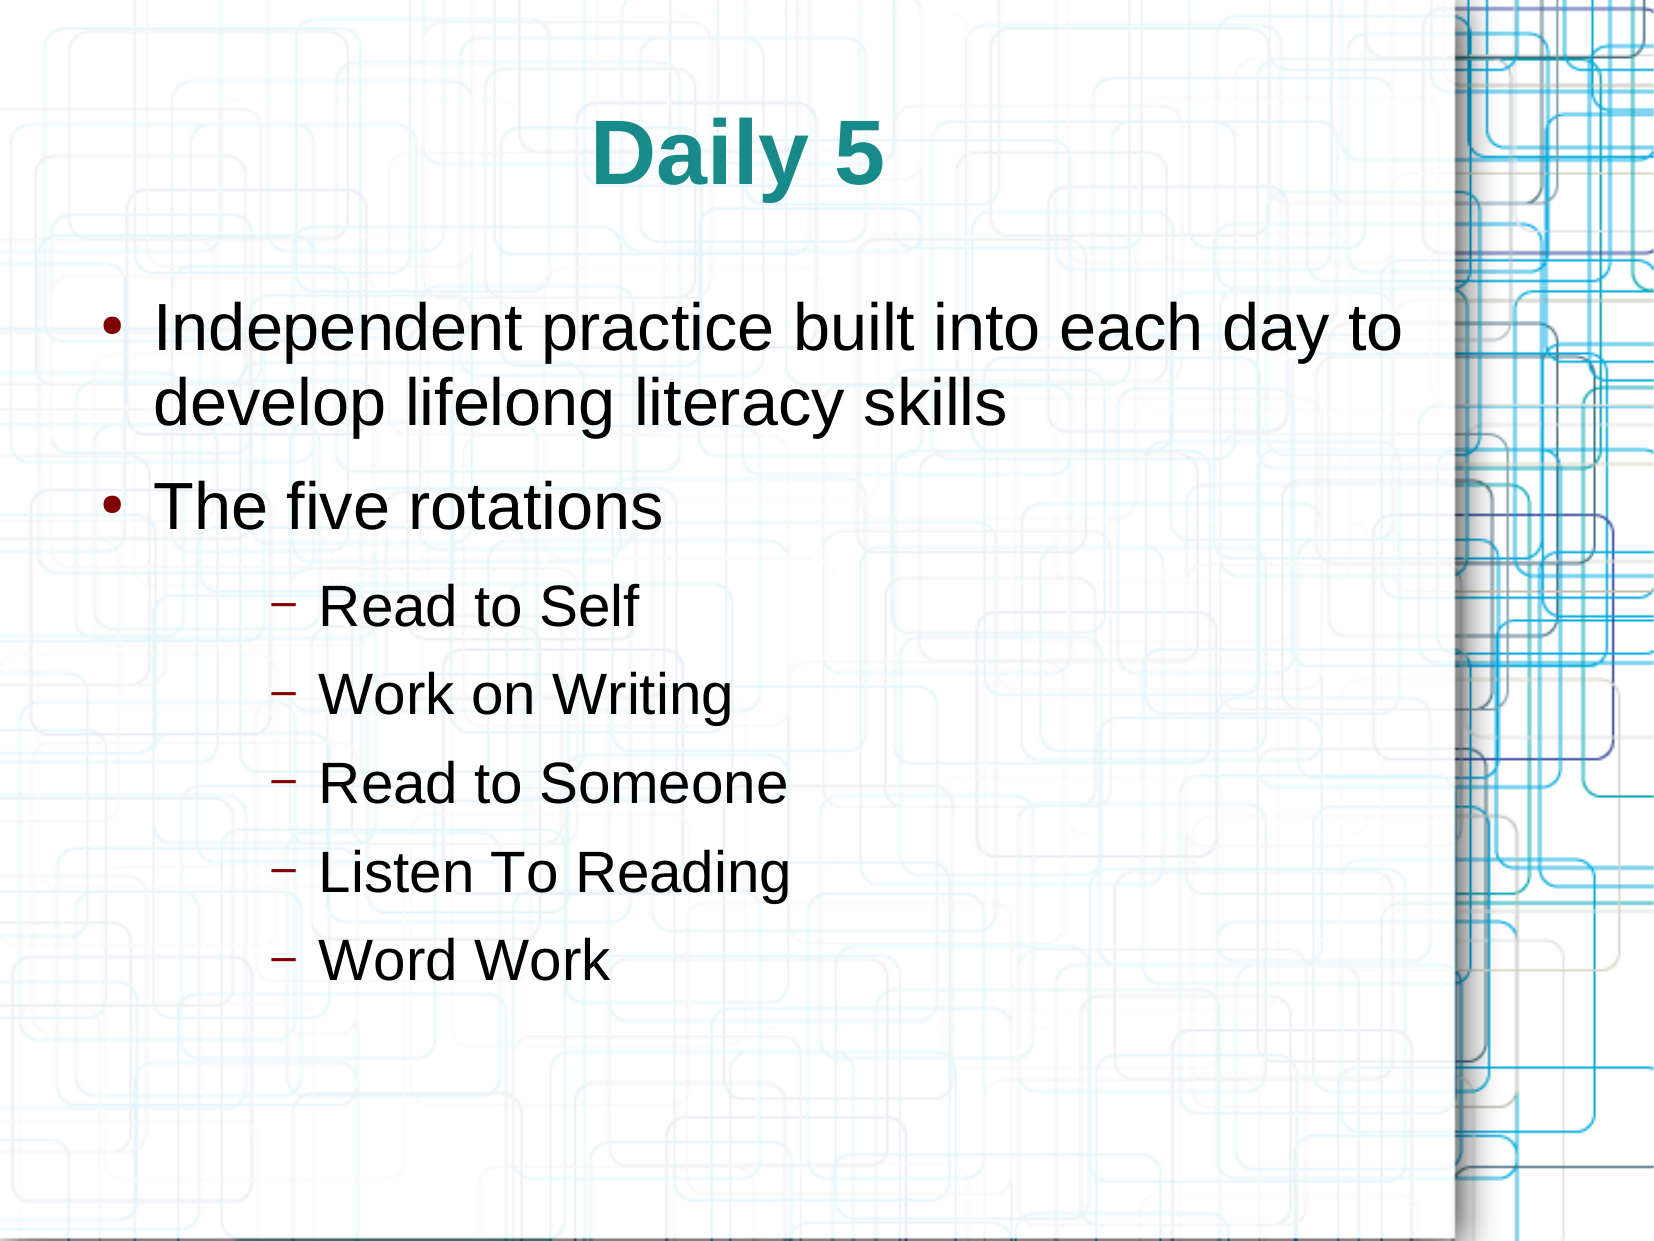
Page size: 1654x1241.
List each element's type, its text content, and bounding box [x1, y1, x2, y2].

list Independent practice built into each day to develop lifelong literacy skills The five rotations Read to Self Work on Writing Read to Someone Listen To Reading Word Work [82, 290, 1418, 1109]
title Daily 5 [59, 49, 1418, 257]
picture [0, 0, 1654, 1241]
